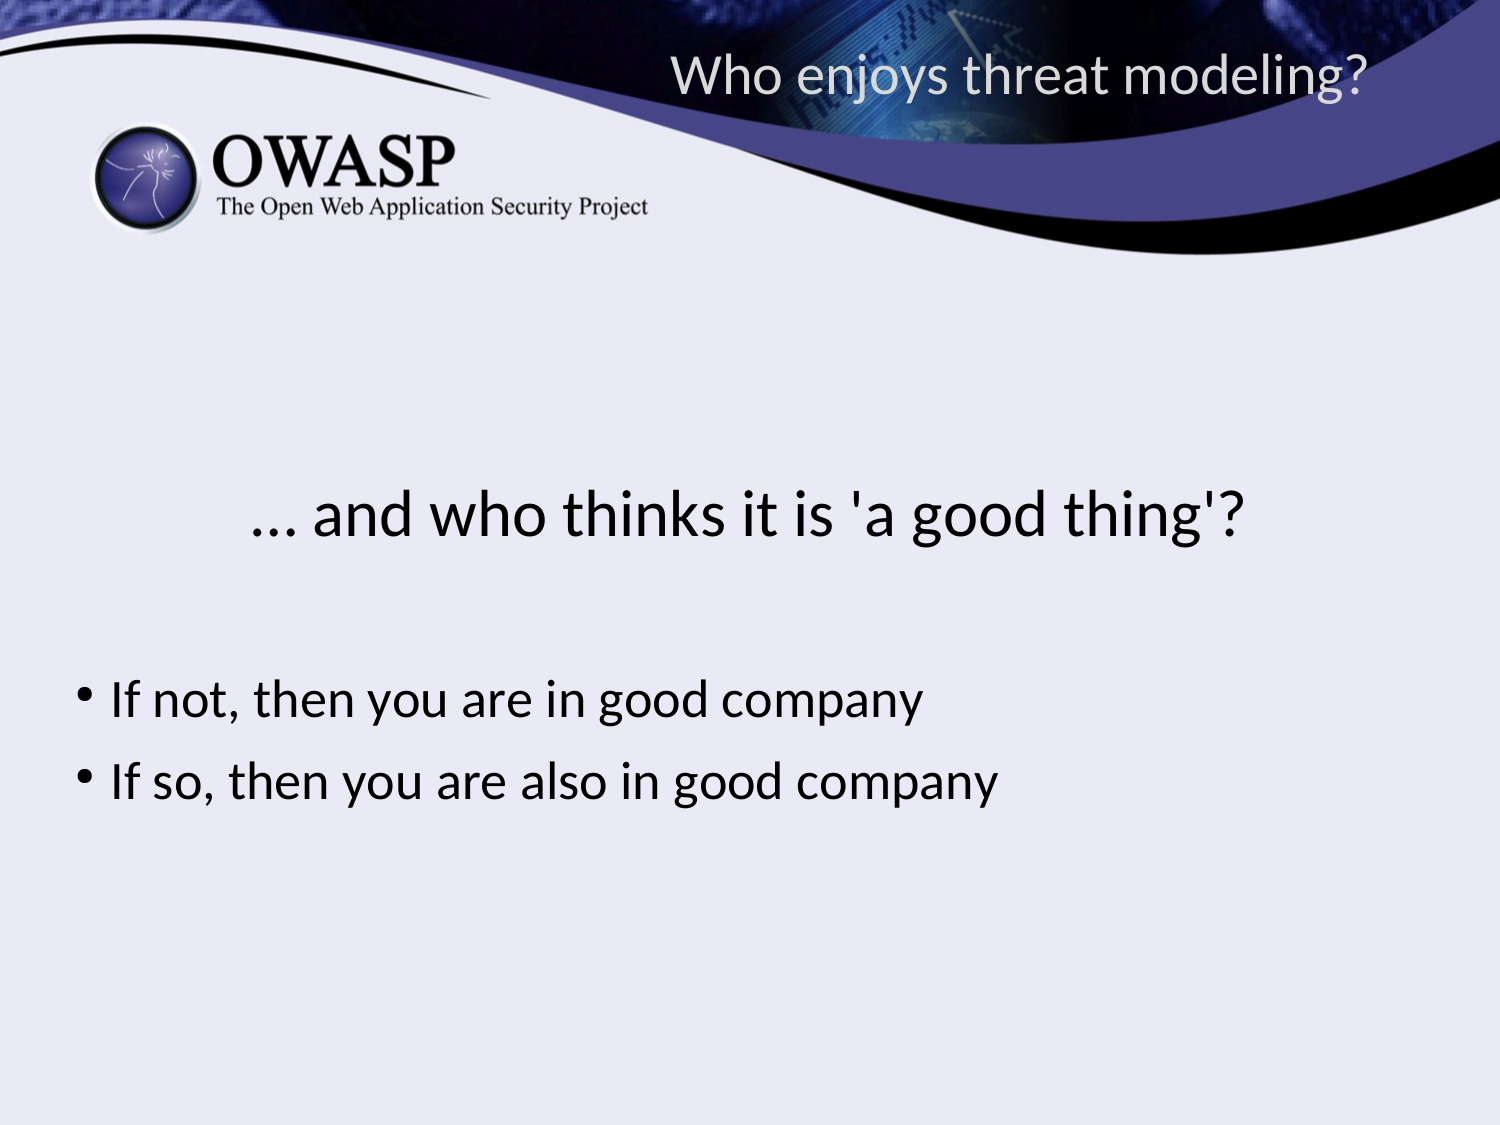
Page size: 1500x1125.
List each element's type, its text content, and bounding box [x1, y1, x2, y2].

subtitle … and who thinks it is 'a good thing'? If not, then you are in good company If so, then you are also in good company [75, 262, 1426, 1018]
title Who enjoys threat modeling? [566, 0, 1476, 149]
picture [0, 0, 1500, 1125]
